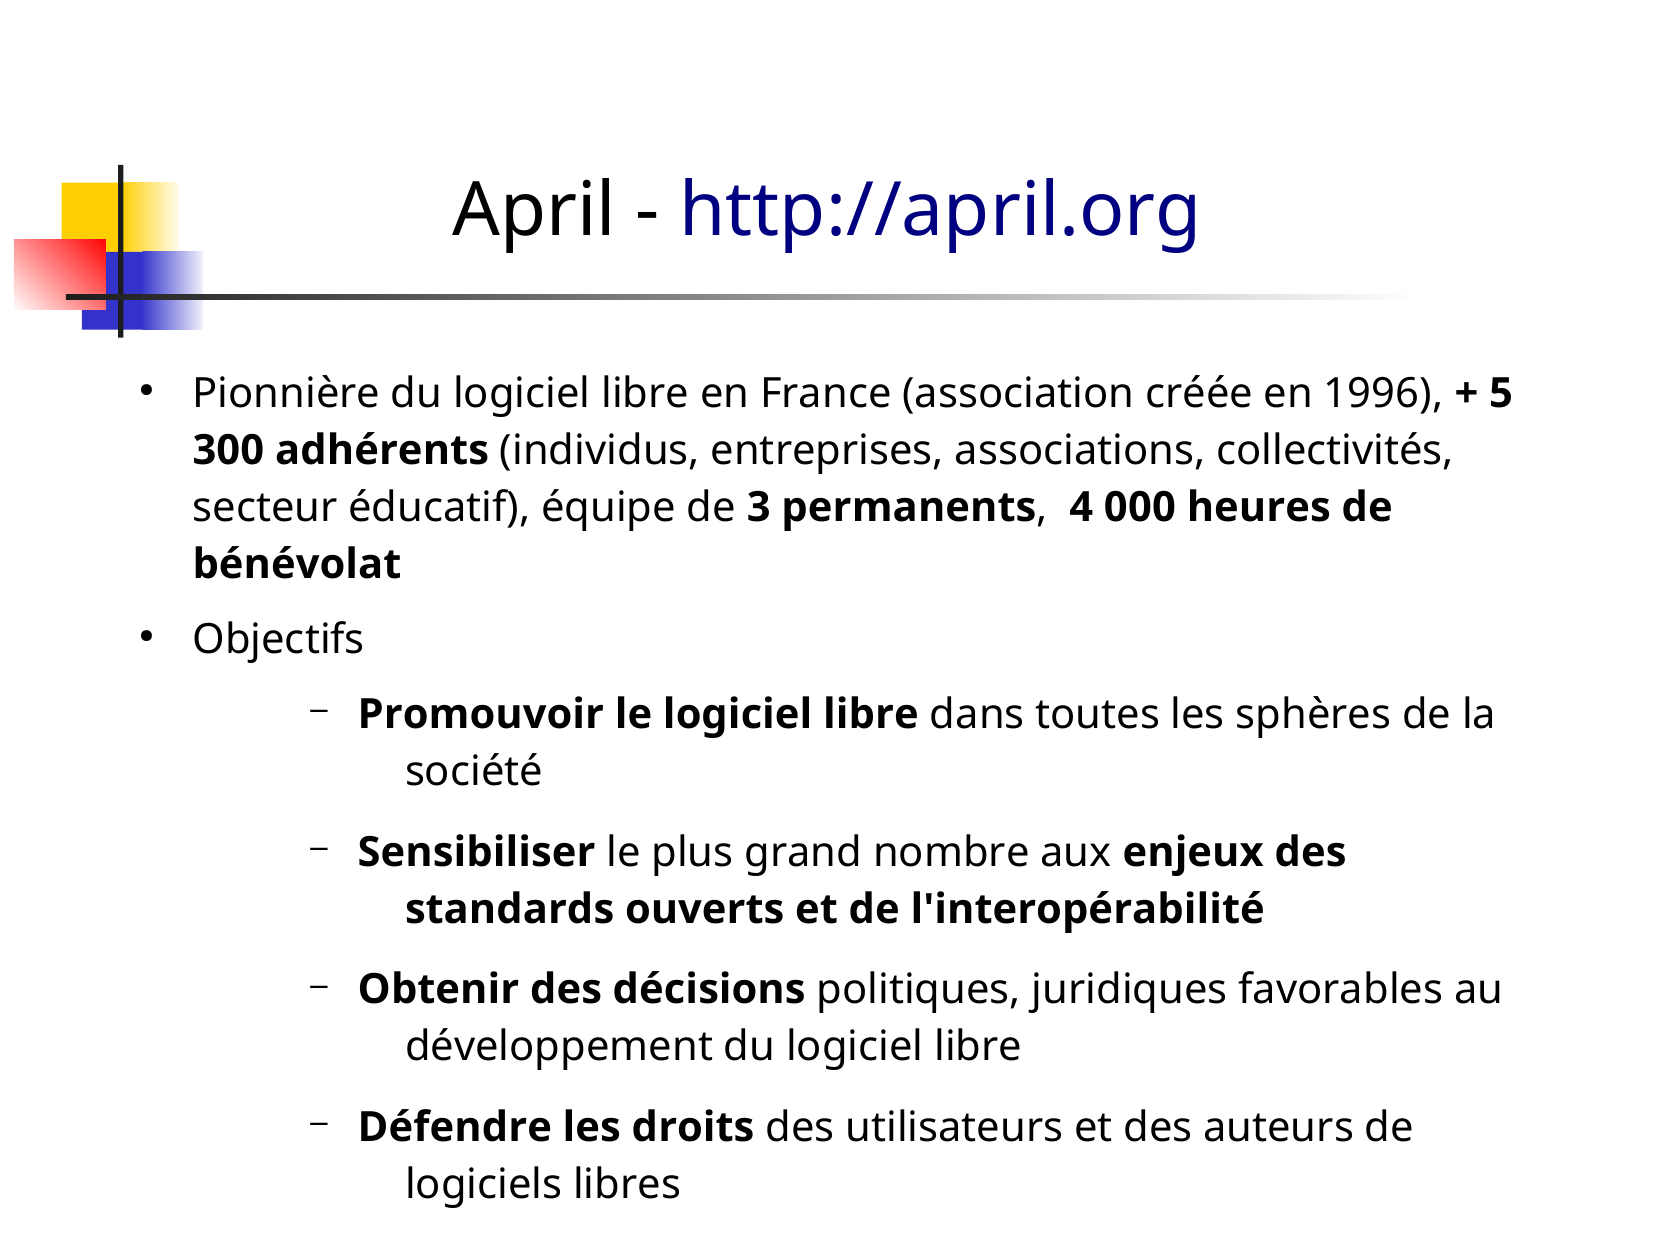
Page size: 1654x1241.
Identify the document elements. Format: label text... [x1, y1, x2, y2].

list Pionnière du logiciel libre en France (association créée en 1996), + 5 300 adhérents (individus, entreprises, associations, collectivités, secteur éducatif), équipe de 3 permanents, 4 000 heures de bénévolat Objectifs Promouvoir le logiciel libre dans toutes les sphères de la société Sensibiliser le plus grand nombre aux enjeux des standards ouverts et de l'interopérabilité Obtenir des décisions politiques, juridiques favorables au développement du logiciel libre Défendre les droits des utilisateurs et des auteurs de logiciels libres Favoriser le partage de la connaissance [121, 362, 1534, 1204]
title April - http://april.org [121, 102, 1534, 311]
